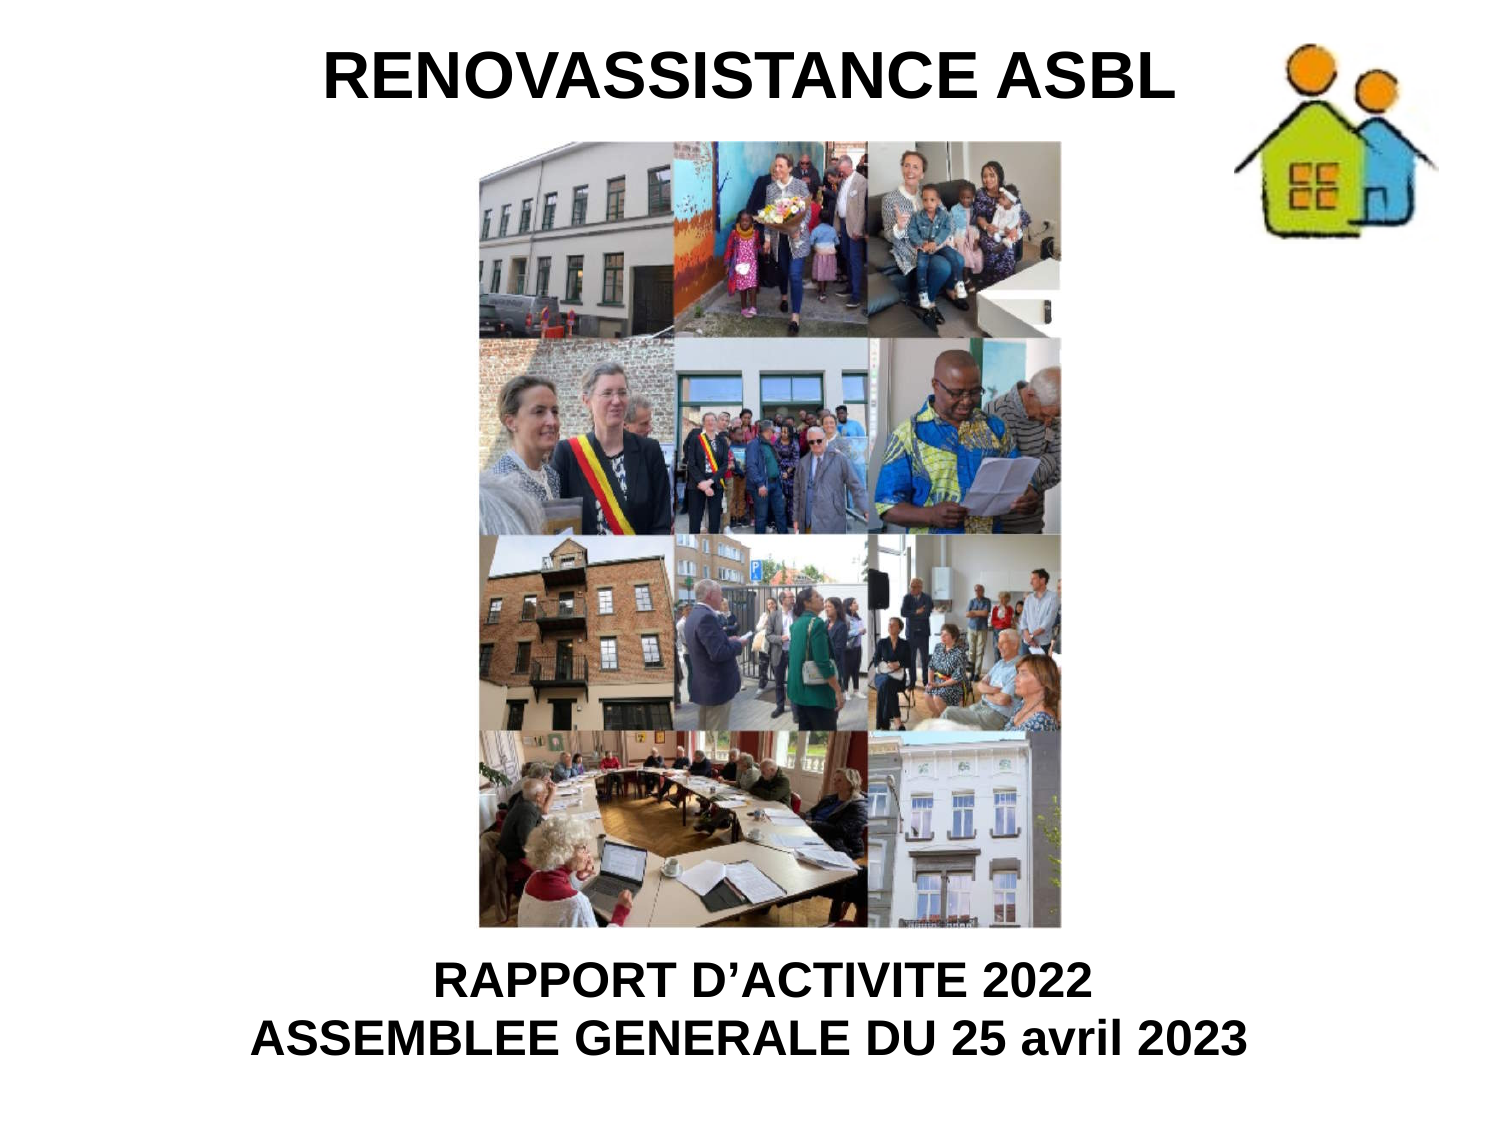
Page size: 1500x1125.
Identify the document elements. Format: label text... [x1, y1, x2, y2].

text_box RAPPORT D’ACTIVITE 2022 ASSEMBLEE GENERALE DU 25 avril 2023 [0, 971, 1499, 1105]
picture [1234, 127, 1439, 244]
text_box RENOVASSISTANCE ASBL [0, 30, 1500, 127]
picture [460, 141, 1075, 934]
